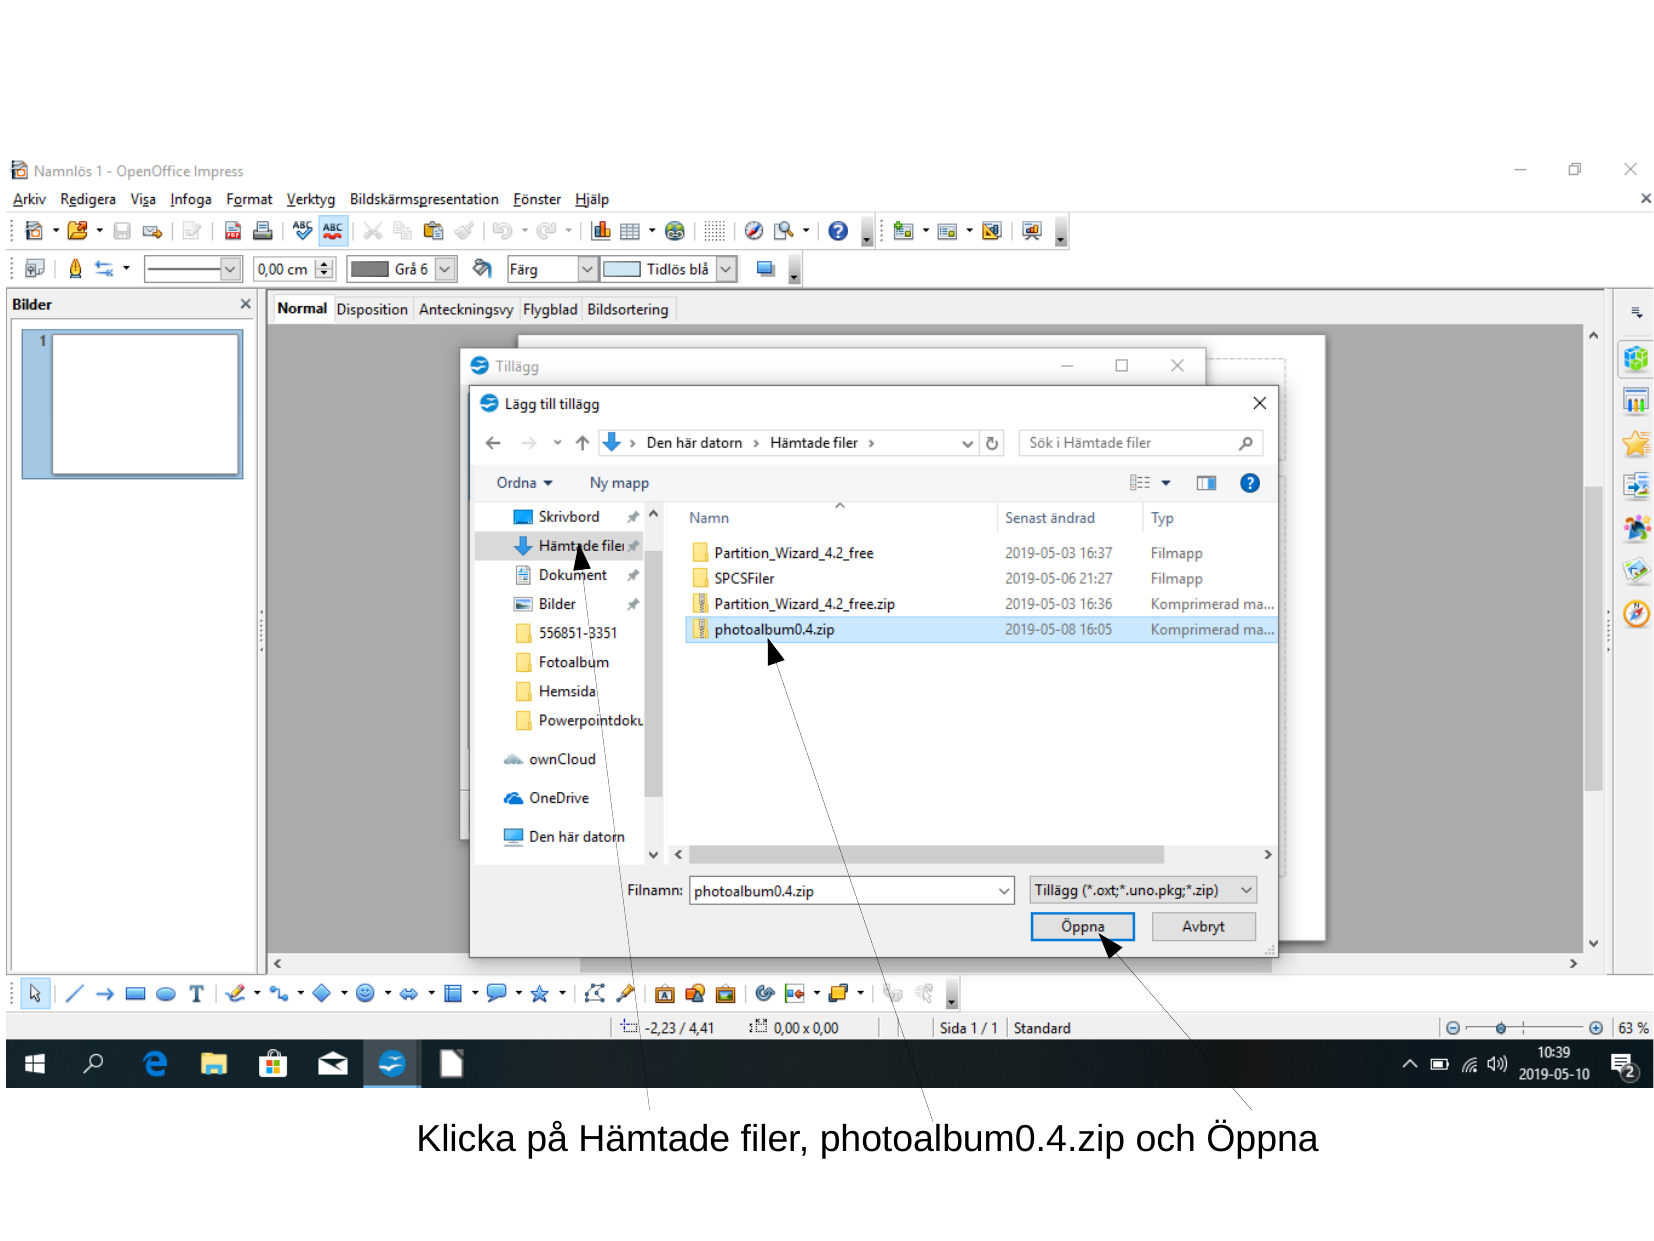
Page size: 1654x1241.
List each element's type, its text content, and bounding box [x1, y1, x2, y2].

text_box Klicka på Hämtade filer, photoalbum0.4.zip och Öppna [401, 1110, 1371, 1210]
picture [6, 157, 1654, 1088]
